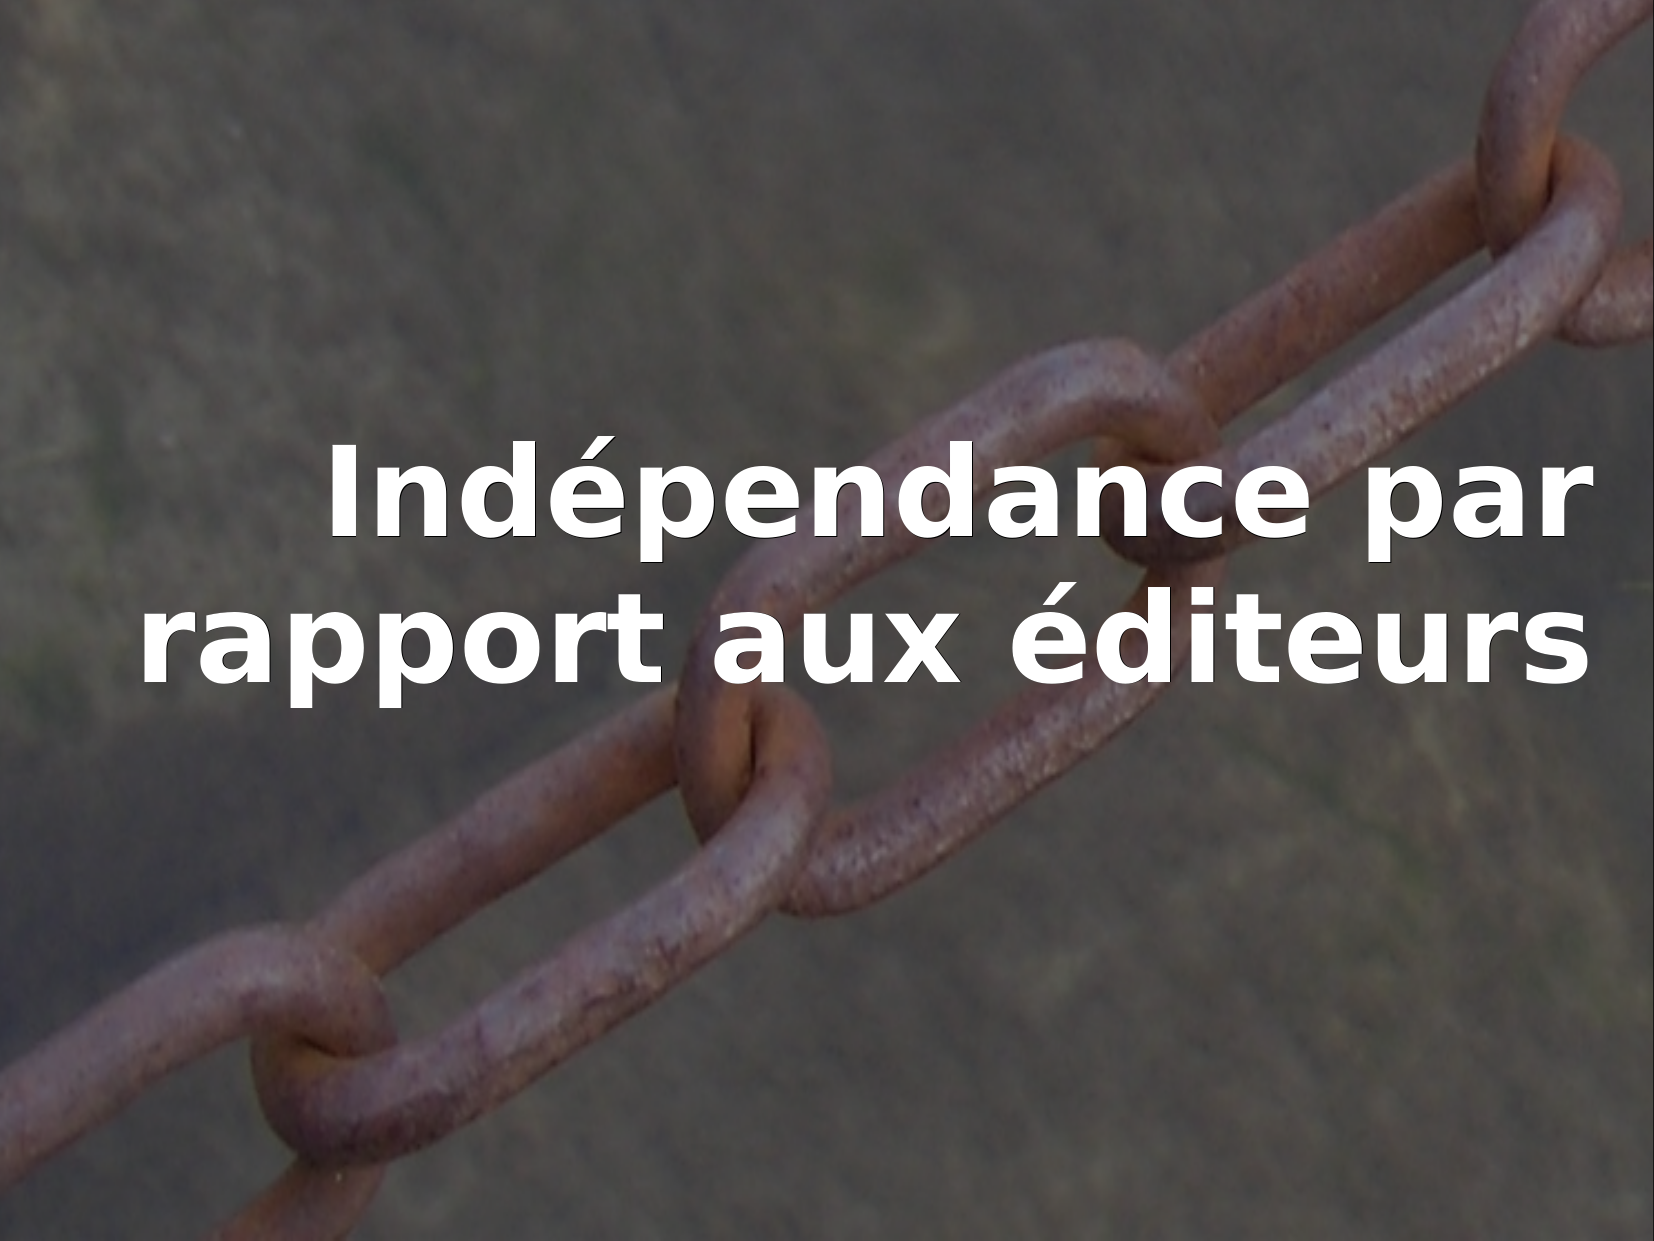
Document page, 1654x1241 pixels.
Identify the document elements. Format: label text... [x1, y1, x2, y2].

picture [0, 0, 1654, 1241]
text_box Indépendance par rapport aux éditeurs [0, 413, 1610, 720]
